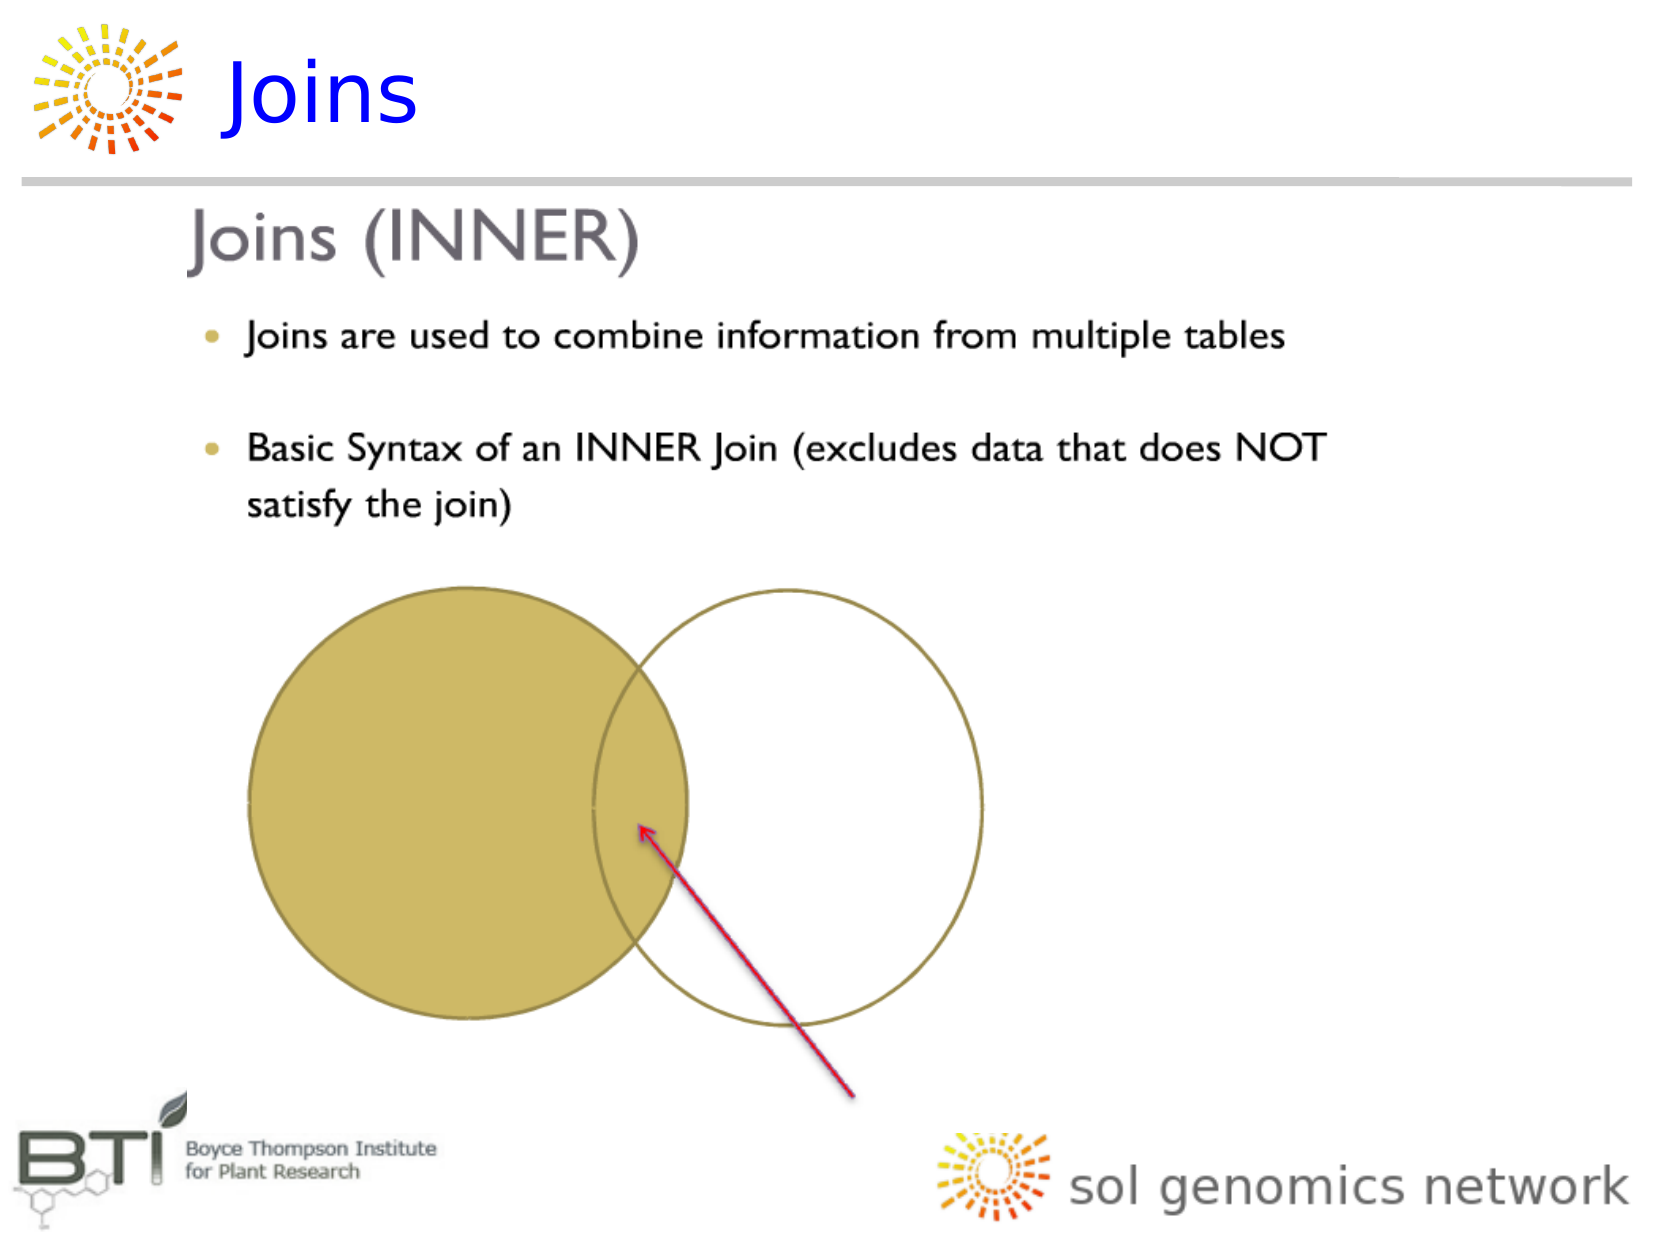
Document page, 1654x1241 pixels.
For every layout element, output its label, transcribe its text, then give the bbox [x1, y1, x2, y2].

text_box Joins [224, 46, 1623, 159]
picture [8, 195, 1642, 1234]
picture [32, 22, 184, 156]
